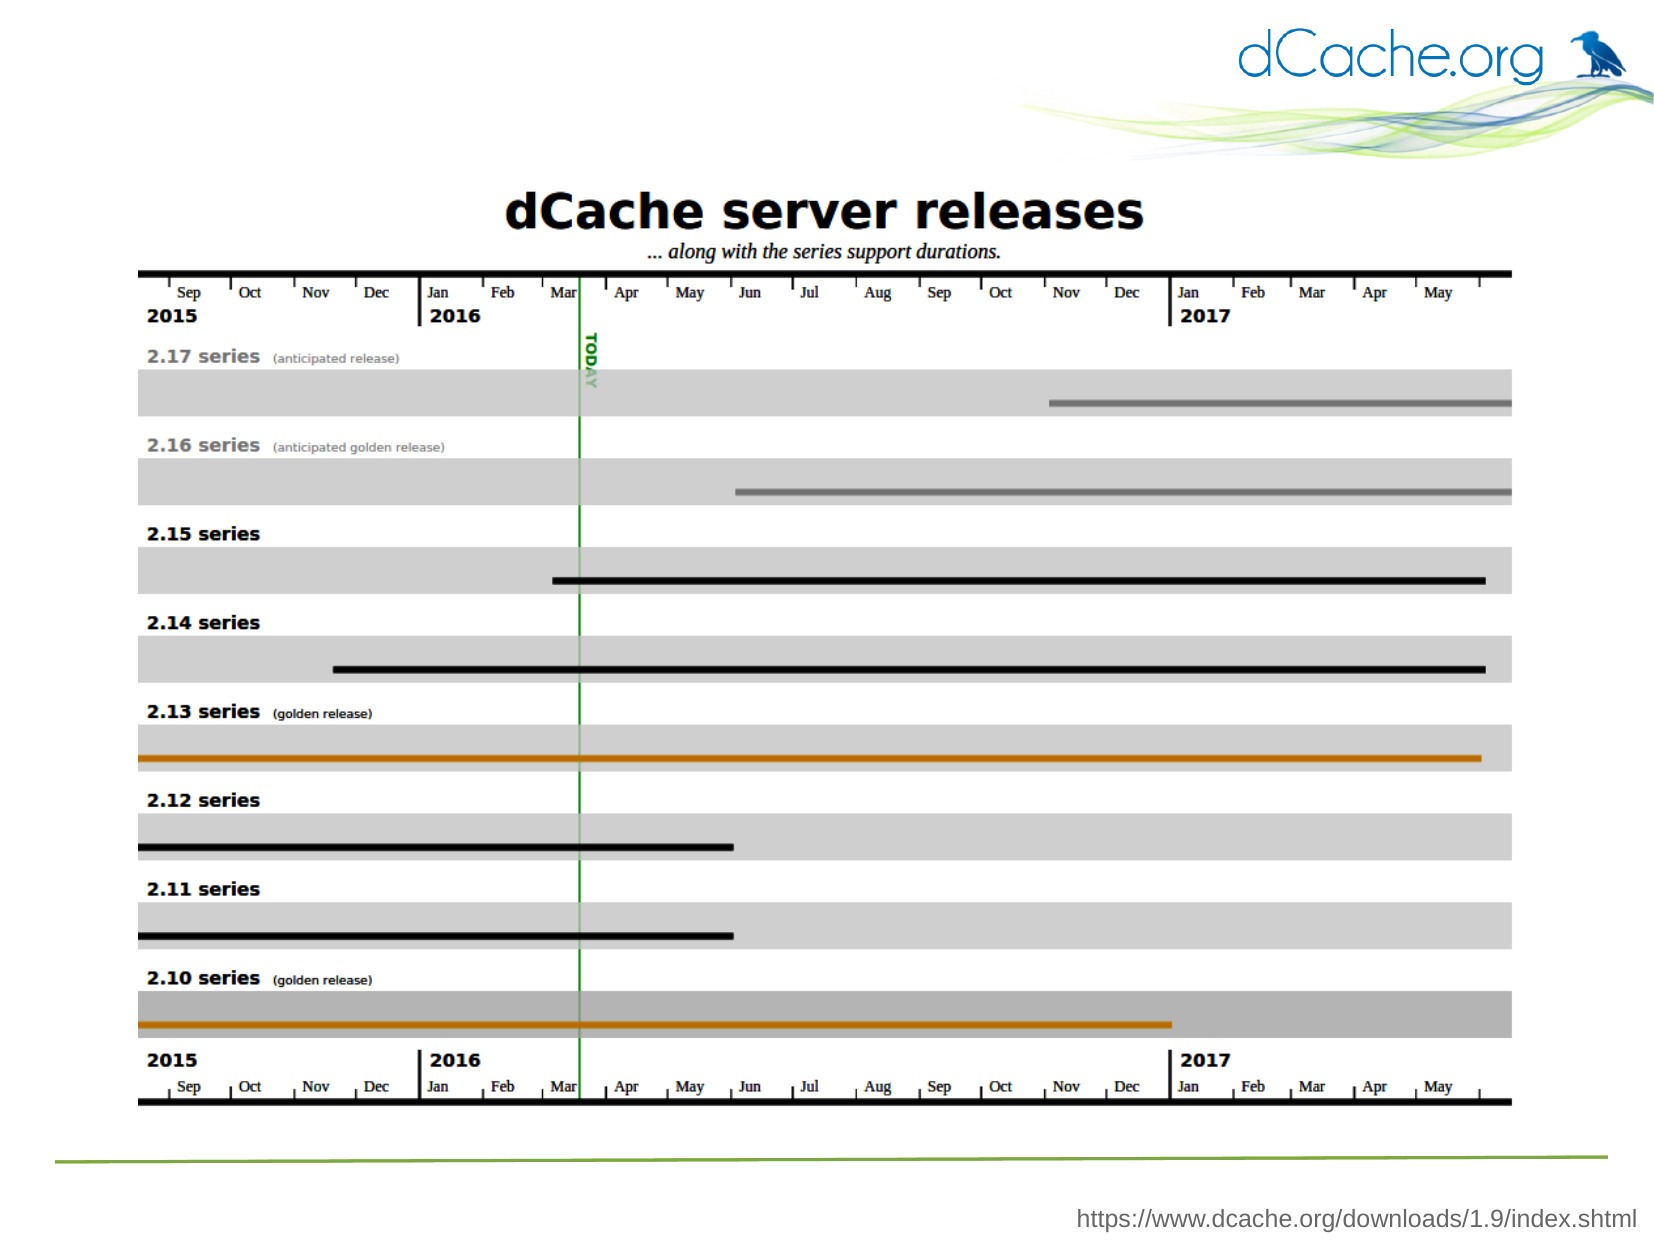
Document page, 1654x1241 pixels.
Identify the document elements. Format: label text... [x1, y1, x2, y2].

text_box https://www.dcache.org/downloads/1.9/index.shtml [1061, 1197, 1654, 1241]
picture [956, 16, 1654, 169]
picture [138, 171, 1516, 1111]
